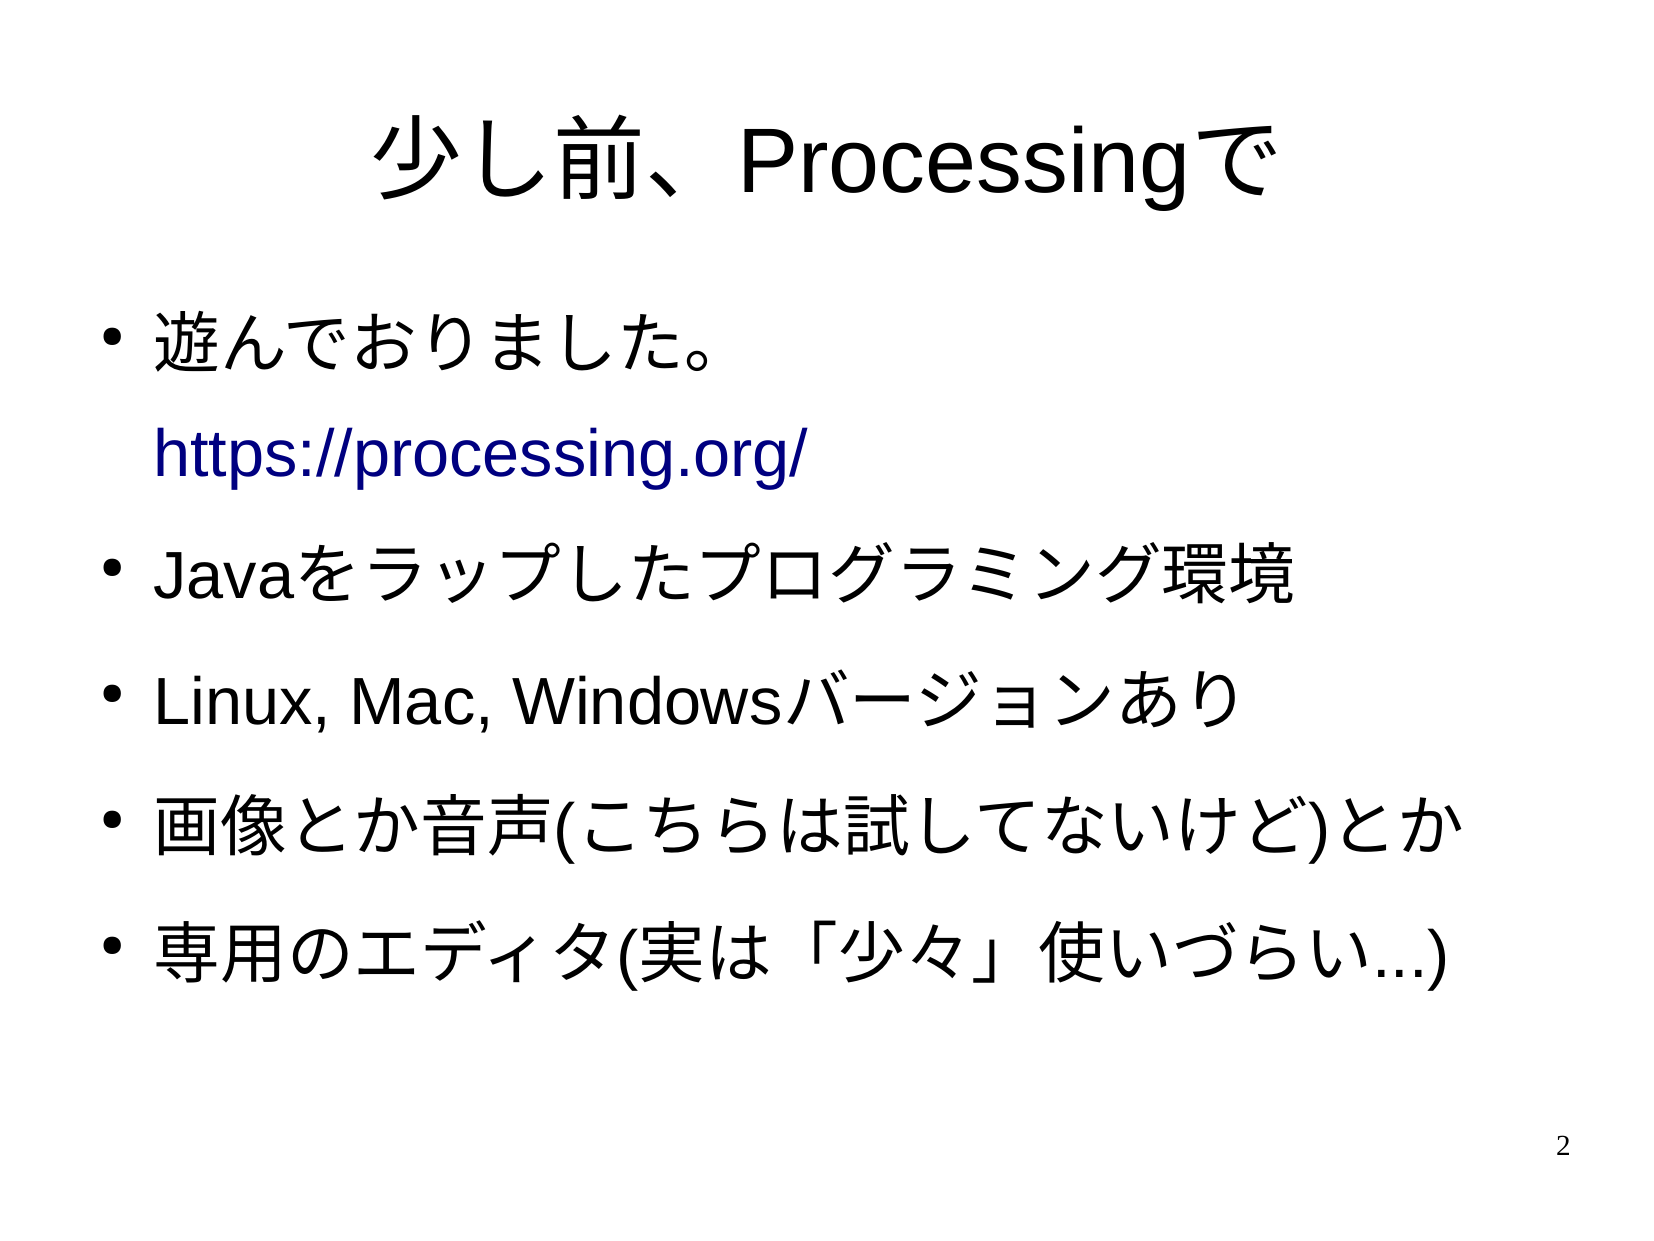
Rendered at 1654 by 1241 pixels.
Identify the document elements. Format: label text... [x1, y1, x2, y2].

list 遊んでおりました。 https://processing.org/ Javaをラップしたプログラミング環境 Linux, Mac, Windowsバージョンあり 画像とか音声(こちらは試してないけど)とか 専用のエディタ(実は「少々」使いづらい...) [82, 290, 1571, 1010]
title 少し前、Processingで [82, 49, 1571, 257]
